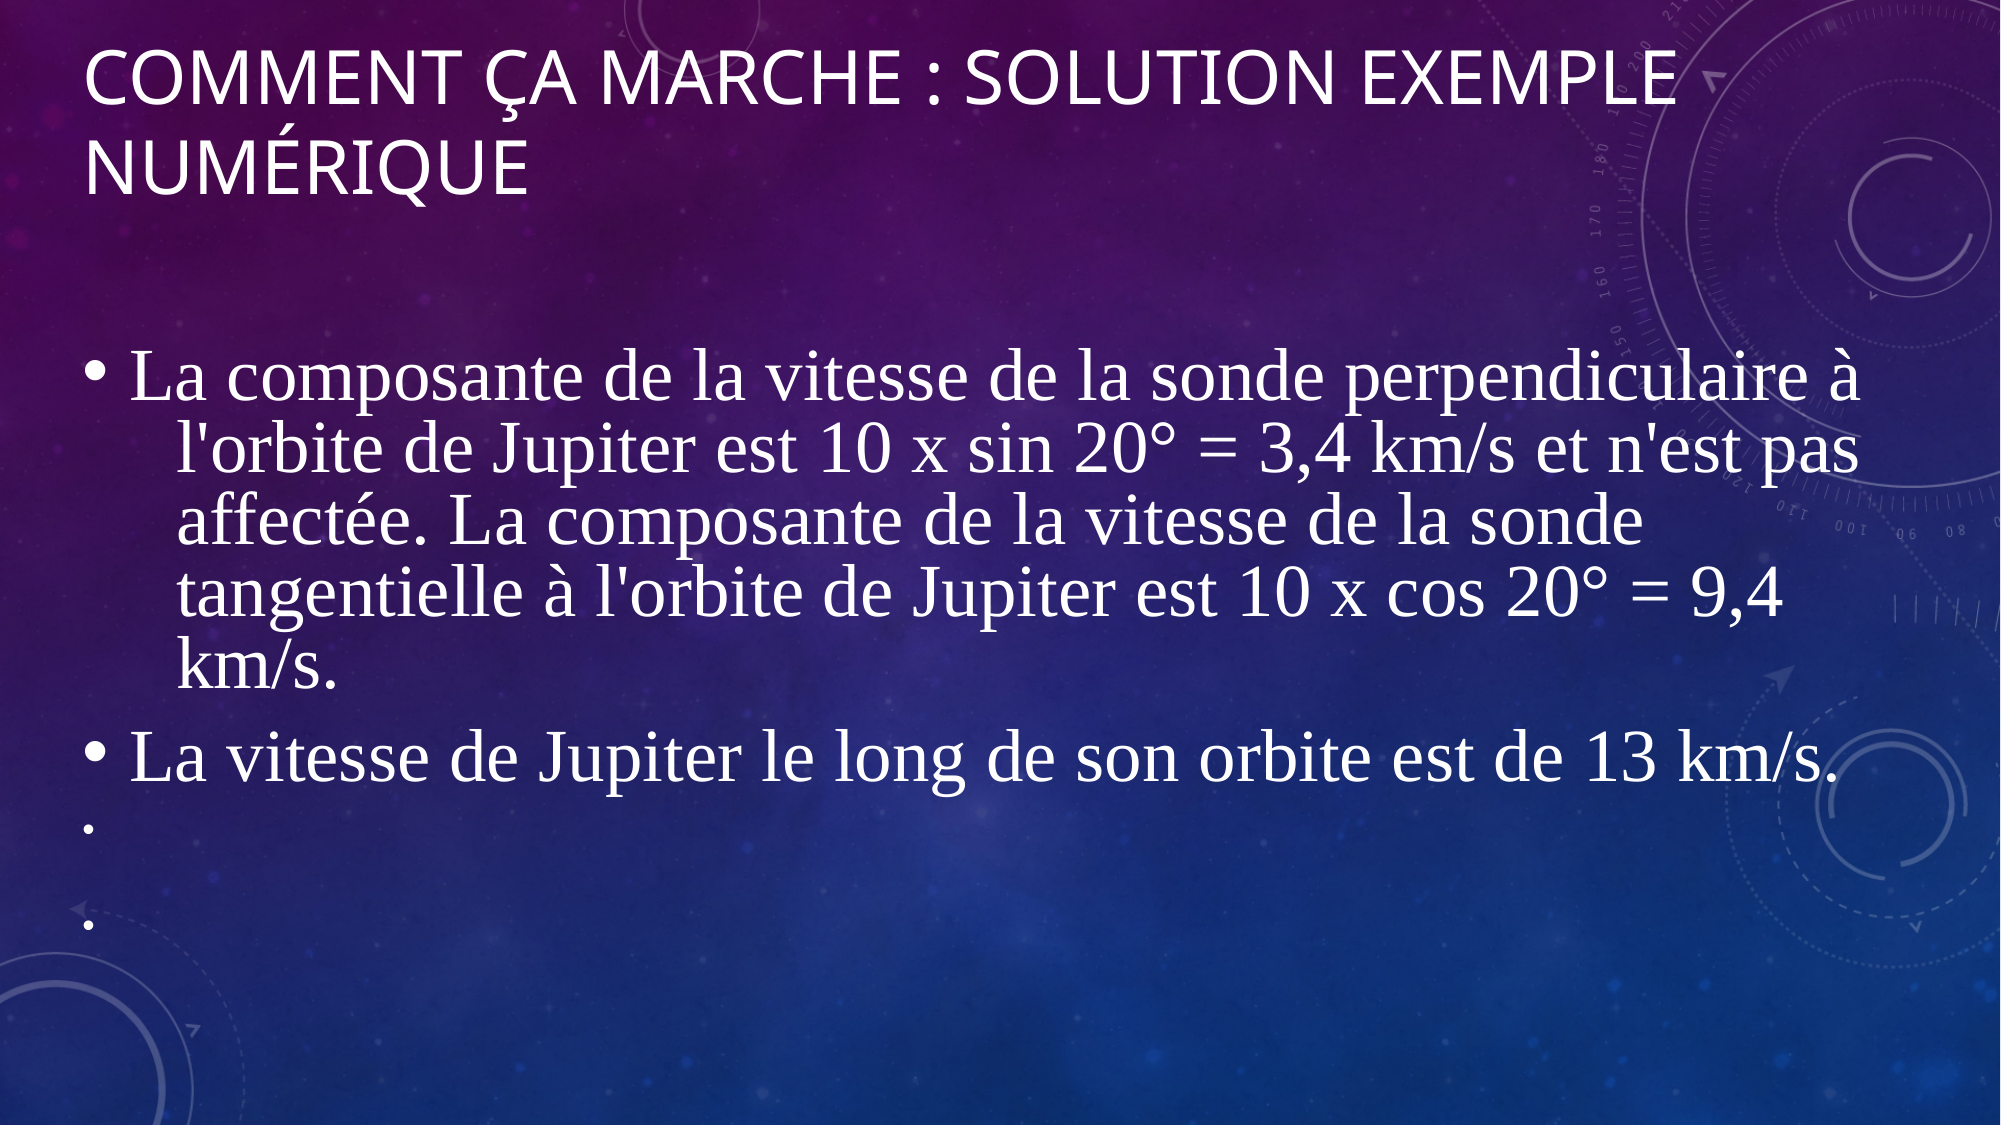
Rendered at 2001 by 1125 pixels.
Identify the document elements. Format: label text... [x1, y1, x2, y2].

list La composante de la vitesse de la sonde perpendiculaire à l'orbite de Jupiter est 10 x sin 20° = 3,4 km/s et n'est pas affectée. La composante de la vitesse de la sonde tangentielle à l'orbite de Jupiter est 10 x cos 20° = 9,4 km/s. La vitesse de Jupiter le long de son orbite est de 13 km/s. [67, 218, 1965, 1070]
title Comment ça marche : Solution exemple numérique [67, 0, 2000, 239]
